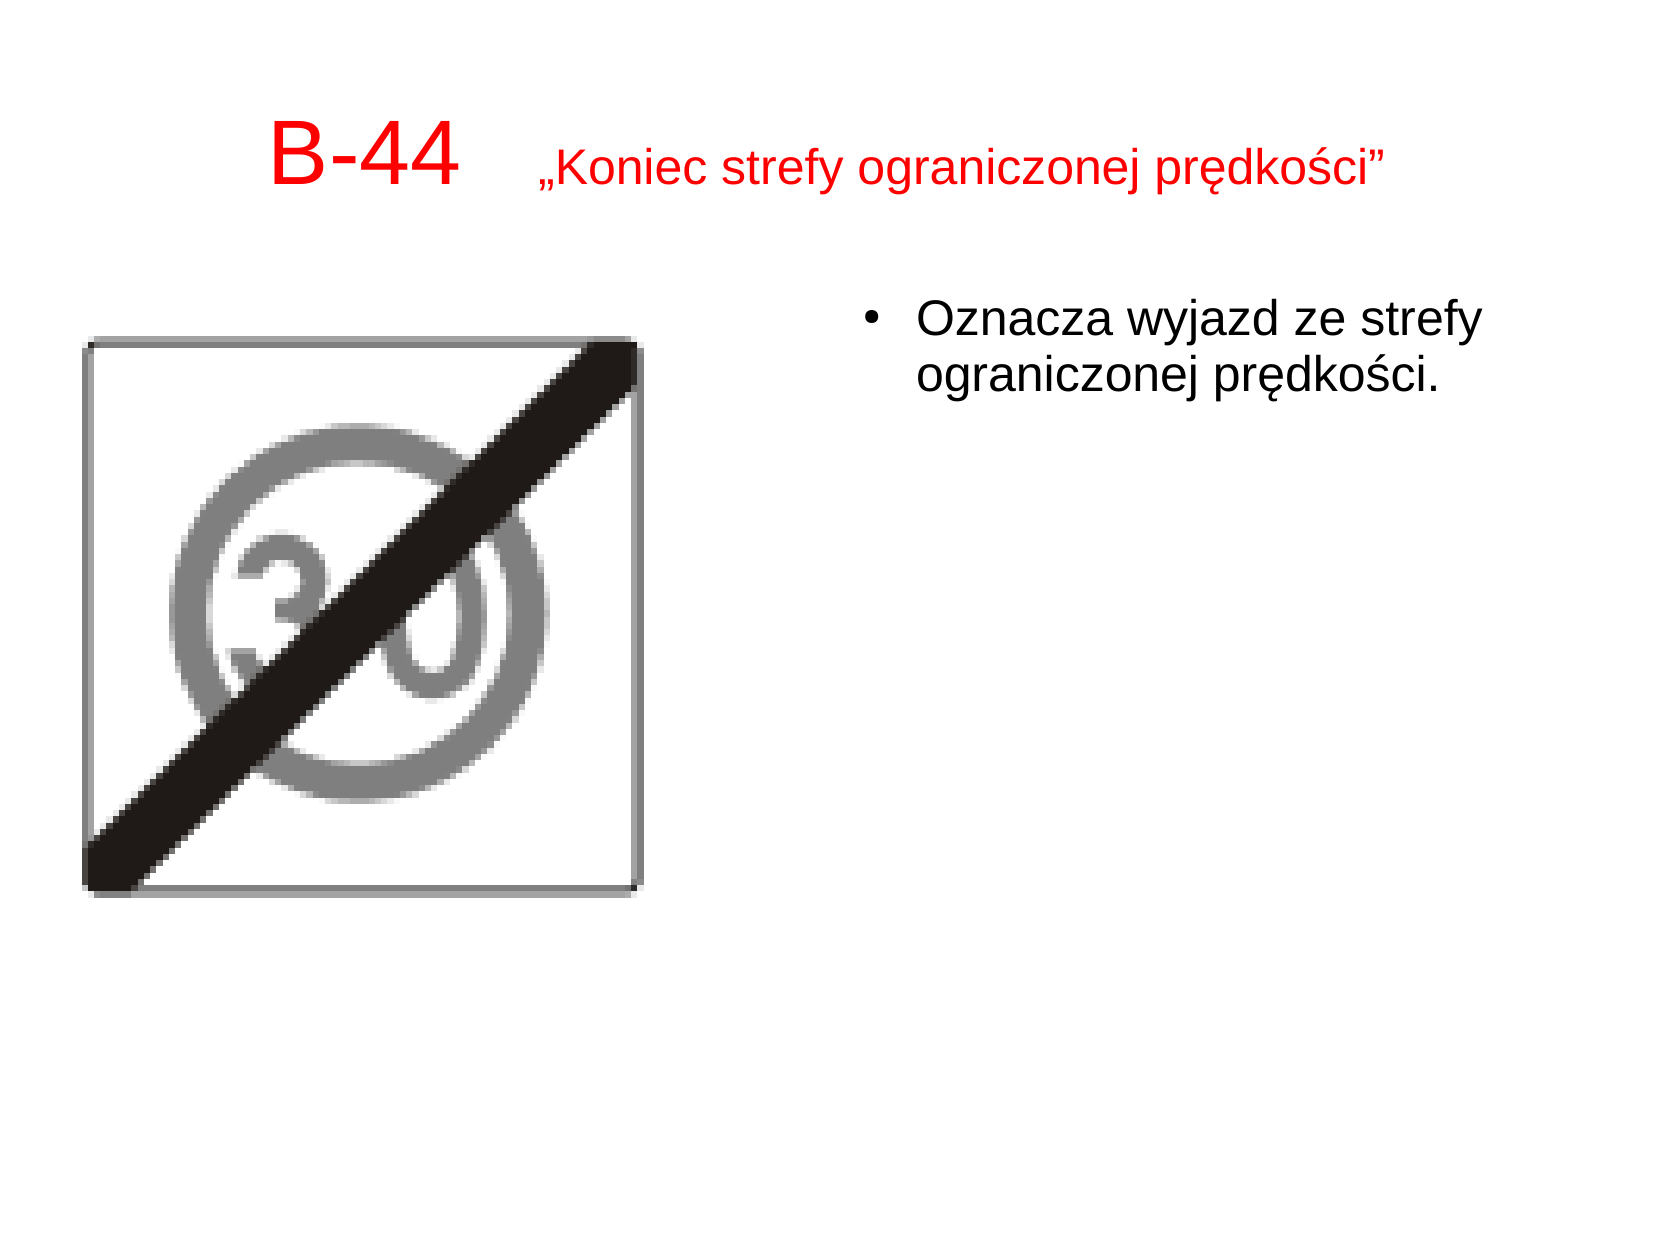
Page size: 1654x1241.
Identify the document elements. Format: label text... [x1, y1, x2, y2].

title B-44 „Koniec strefy ograniczonej prędkości” [82, 56, 1571, 250]
picture [82, 336, 644, 898]
list Oznacza wyjazd ze strefy ograniczonej prędkości. [845, 290, 1572, 1094]
